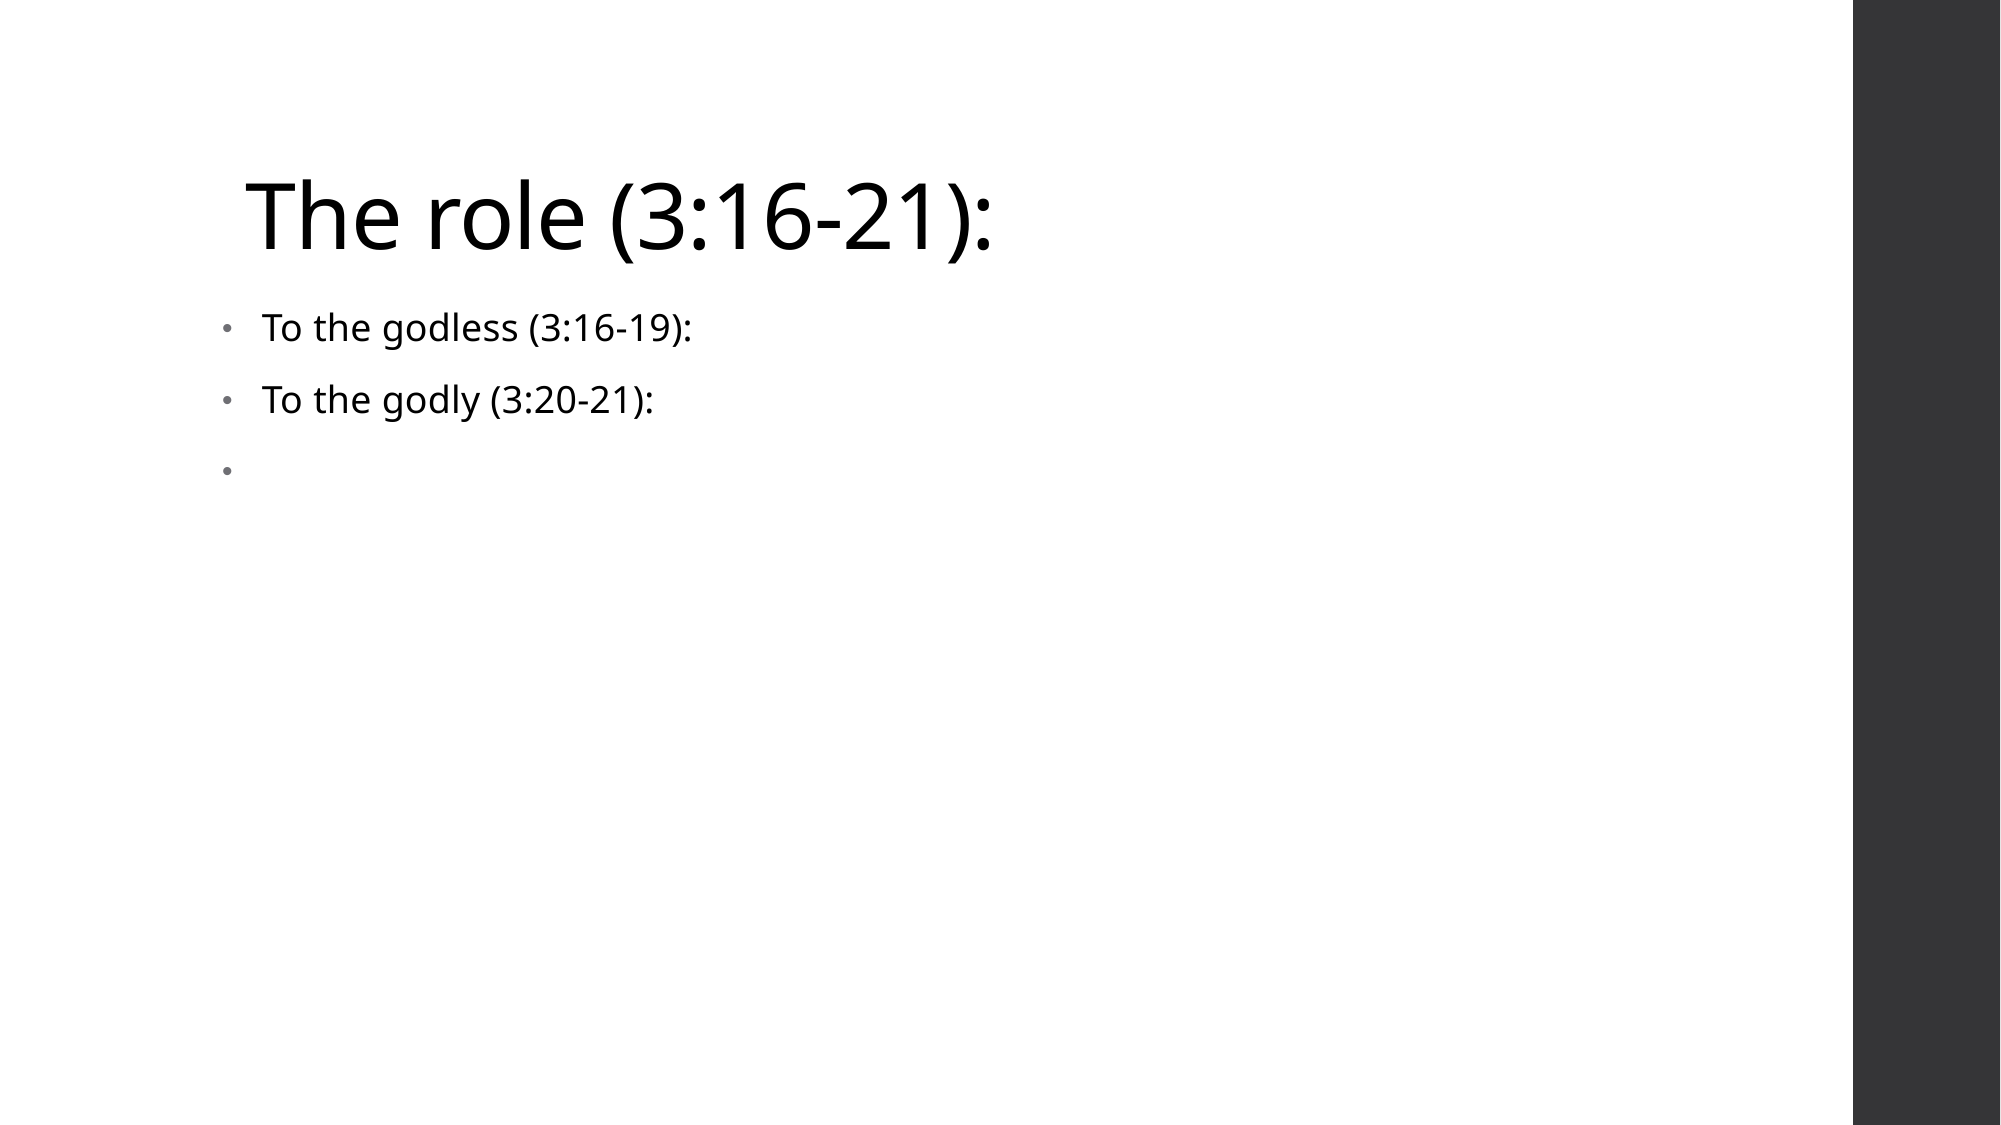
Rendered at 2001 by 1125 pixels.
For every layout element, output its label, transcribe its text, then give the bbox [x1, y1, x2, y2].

title The role (3:16-21): [206, 60, 1797, 278]
list To the godless (3:16-19): To the godly (3:20-21): [206, 299, 1617, 1014]
